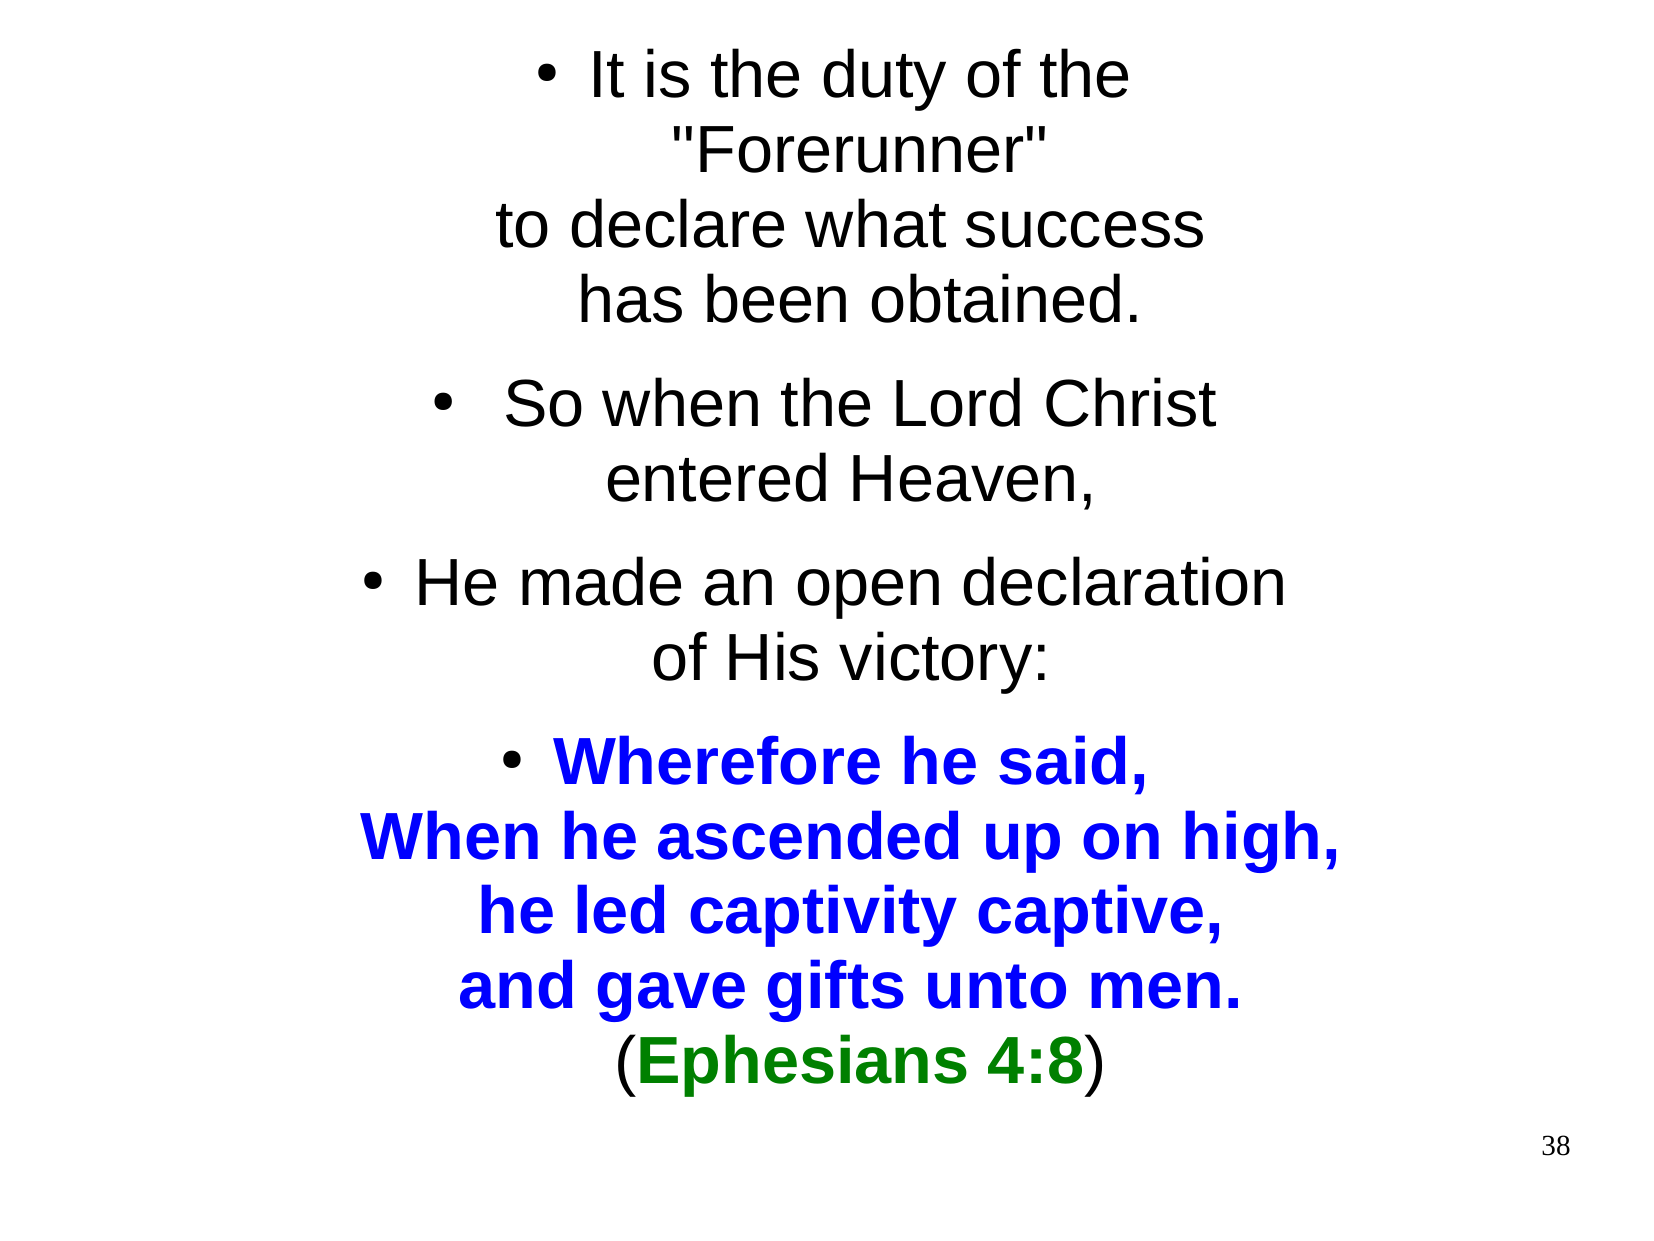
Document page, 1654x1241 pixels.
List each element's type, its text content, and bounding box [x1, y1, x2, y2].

list It is the duty of the "Forerunner" to declare what success has been obtained. So when the Lord Christ entered Heaven, He made an open declaration of His victory: Wherefore he said, When he ascended up on high, he led captivity captive, and gave gifts unto men. (Ephesians 4:8) [37, 37, 1613, 1238]
